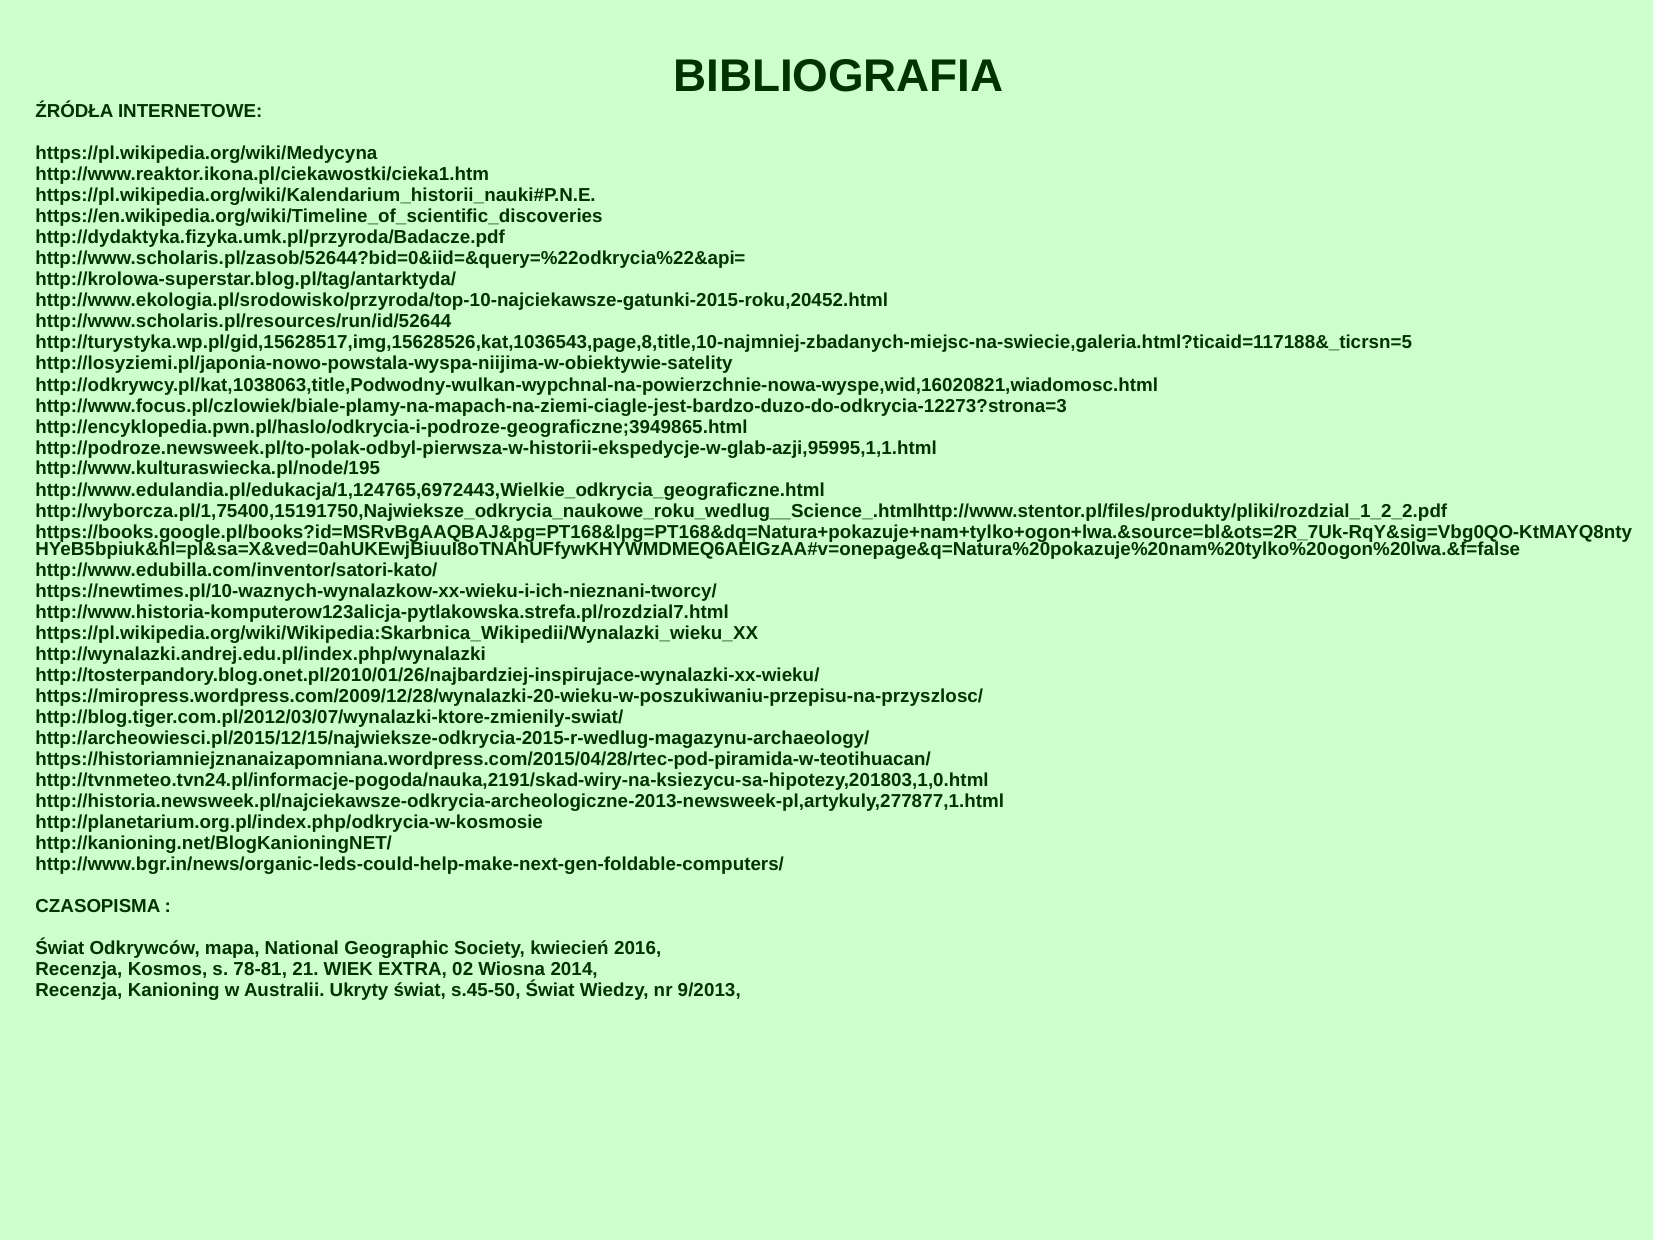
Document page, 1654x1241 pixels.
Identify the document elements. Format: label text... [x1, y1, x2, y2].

subtitle BIBLIOGRAFIA ŹRÓDŁA INTERNETOWE: https://pl.wikipedia.org/wiki/Medycyna http://www.reaktor.ikona.pl/ciekawostki/cieka1.htm https://pl.wikipedia.org/wiki/Kalendarium_historii_nauki#P.N.E. https://en.wikipedia.org/wiki/Timeline_of_scientific_discoveries http://dydaktyka.fizyka.umk.pl/przyroda/Badacze.pdf http://www.scholaris.pl/zasob/52644?bid=0&iid=&query=%22odkrycia%22&api= http://krolowa-superstar.blog.pl/tag/antarktyda/ http://www.ekologia.pl/srodowisko/przyroda/top-10-najciekawsze-gatunki-2015-roku,20452.html http://www.scholaris.pl/resources/run/id/52644 http://turystyka.wp.pl/gid,15628517,img,15628526,kat,1036543,page,8,title,10-najmniej-zbadanych-miejsc-na-swiecie,galeria.html?ticaid=117188&_ticrsn=5 http://losyziemi.pl/japonia-nowo-powstala-wyspa-niijima-w-obiektywie-satelity http://odkrywcy.pl/kat,1038063,title,Podwodny-wulkan-wypchnal-na-powierzchnie-nowa-wyspe,wid,16020821,wiadomosc.html http://www.focus.pl/czlowiek/biale-plamy-na-mapach-na-ziemi-ciagle-jest-bardzo-duzo-do-odkrycia-12273?strona=3 http://encyklopedia.pwn.pl/haslo/odkrycia-i-podroze-geograficzne;3949865.html http://podroze.newsweek.pl/to-polak-odbyl-pierwsza-w-historii-ekspedycje-w-glab-azji,95995,1,1.html http://www.kulturaswiecka.pl/node/195 http://www.edulandia.pl/edukacja/1,124765,6972443,Wielkie_odkrycia_geograficzne.html http://wyborcza.pl/1,75400,15191750,Najwieksze_odkrycia_naukowe_roku_wedlug__Science_.htmlhttp://www.stentor.pl/files/produkty/pliki/rozdzial_1_2_2.pdf https://books.google.pl/books?id=MSRvBgAAQBAJ&pg=PT168&lpg=PT168&dq=Natura+pokazuje+nam+tylko+ogon+lwa.&source=bl&ots=2R_7Uk-RqY&sig=Vbg0QO-KtMAYQ8ntyHYeB5bpiuk&hl=pl&sa=X&ved=0ahUKEwjBiuuI8oTNAhUFfywKHYWMDMEQ6AEIGzAA#v=onepage&q=Natura%20pokazuje%20nam%20tylko%20ogon%20lwa.&f=false http://www.edubilla.com/inventor/satori-kato/ https://newtimes.pl/10-waznych-wynalazkow-xx-wieku-i-ich-nieznani-tworcy/ http://www.historia-komputerow123alicja-pytlakowska.strefa.pl/rozdzial7.html https://pl.wikipedia.org/wiki/Wikipedia:Skarbnica_Wikipedii/Wynalazki_wieku_XX http://wynalazki.andrej.edu.pl/index.php/wynalazki http://tosterpandory.blog.onet.pl/2010/01/26/najbardziej-inspirujace-wynalazki-xx-wieku/ https://miropress.wordpress.com/2009/12/28/wynalazki-20-wieku-w-poszukiwaniu-przepisu-na-przyszlosc/ http://blog.tiger.com.pl/2012/03/07/wynalazki-ktore-zmienily-swiat/ http://archeowiesci.pl/2015/12/15/najwieksze-odkrycia-2015-r-wedlug-magazynu-archaeology/ https://historiamniejznanaizapomniana.wordpress.com/2015/04/28/rtec-pod-piramida-w-teotihuacan/ http://tvnmeteo.tvn24.pl/informacje-pogoda/nauka,2191/skad-wiry-na-ksiezycu-sa-hipotezy,201803,1,0.html http://historia.newsweek.pl/najciekawsze-odkrycia-archeologiczne-2013-newsweek-pl,artykuly,277877,1.html http://planetarium.org.pl/index.php/odkrycia-w-kosmosie http://kanioning.net/BlogKanioningNET/ http://www.bgr.in/news/organic-leds-could-help-make-next-gen-foldable-computers/ CZASOPISMA : Świat Odkrywców, mapa, National Geographic Society, kwiecień 2016, Recenzja, Kosmos, s. 78-81, 21. WIEK EXTRA, 02 Wiosna 2014, Recenzja, Kanioning w Australii. Ukryty świat, s.45-50, Świat Wiedzy, nr 9/2013, [35, 49, 1642, 1153]
